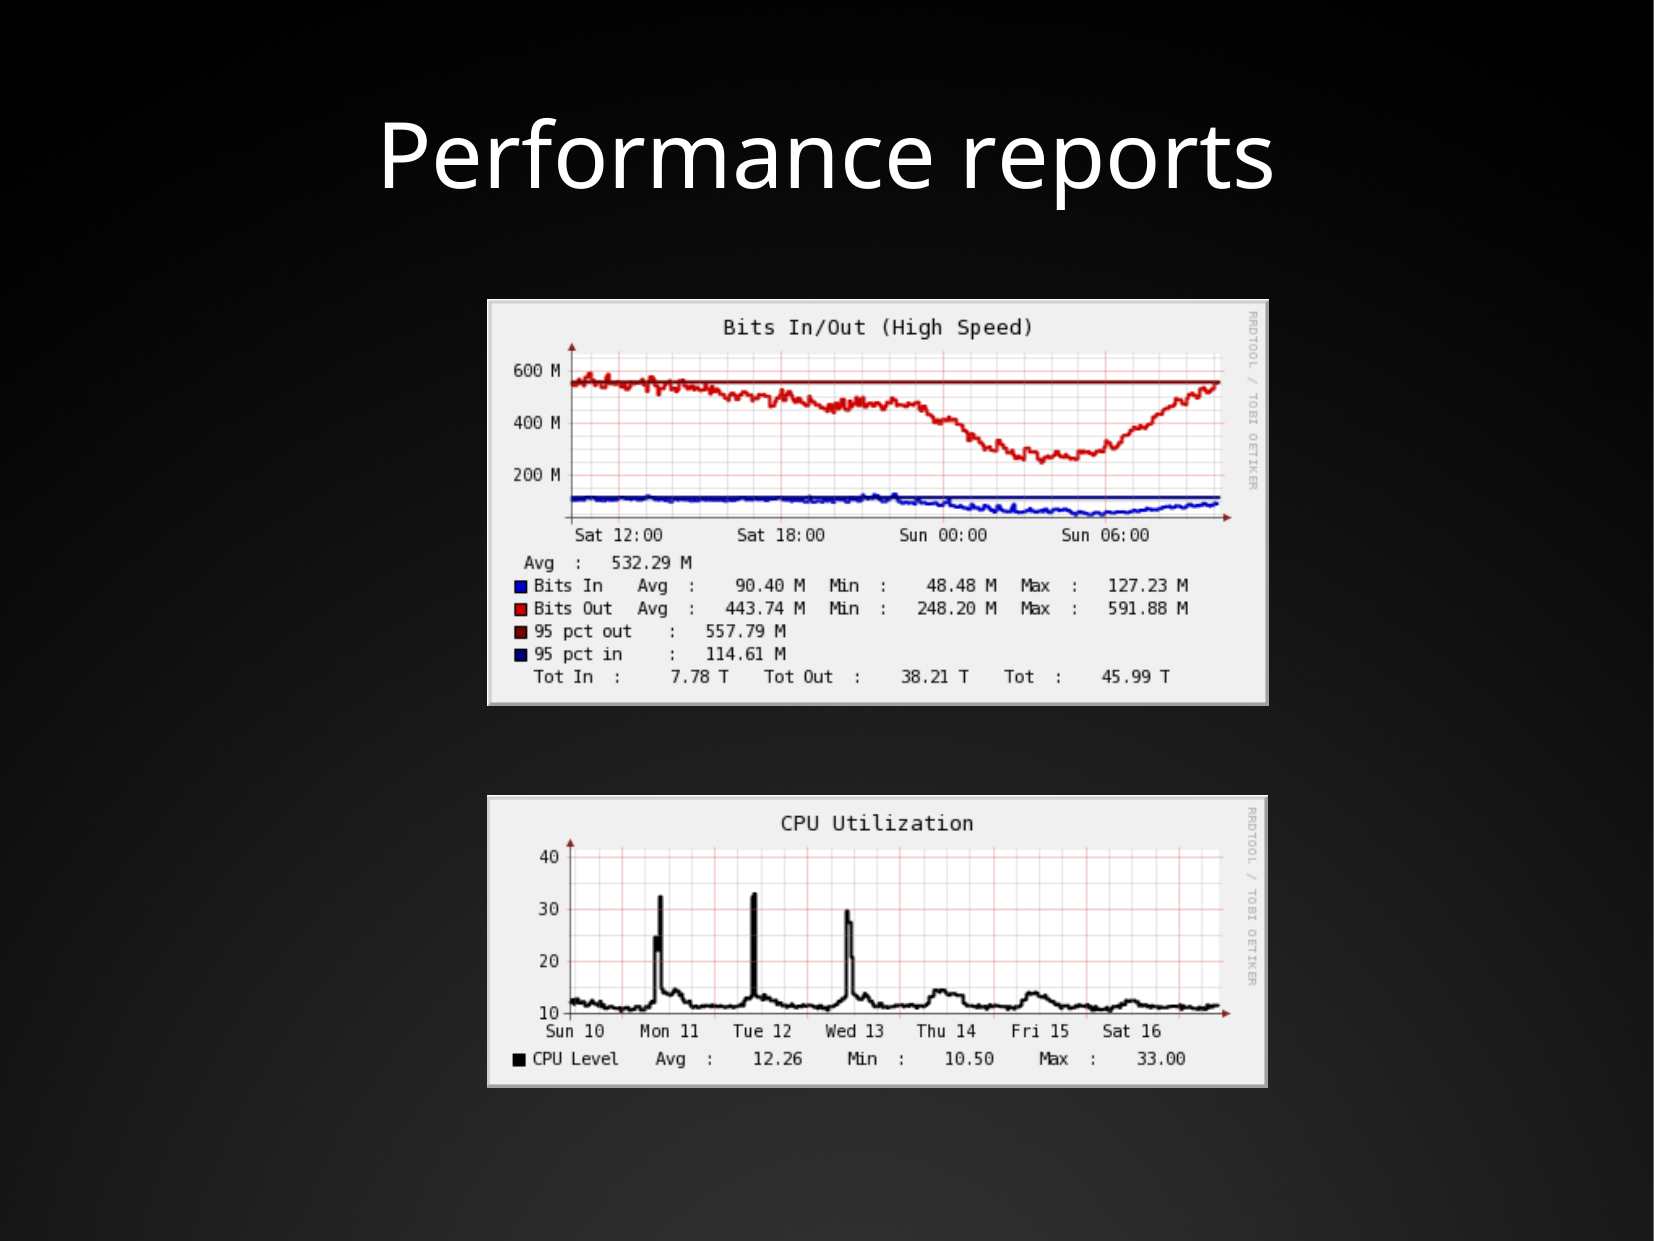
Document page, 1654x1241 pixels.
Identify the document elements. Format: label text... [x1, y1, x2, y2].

title Performance reports [82, 49, 1571, 257]
picture [0, 0, 1654, 1241]
